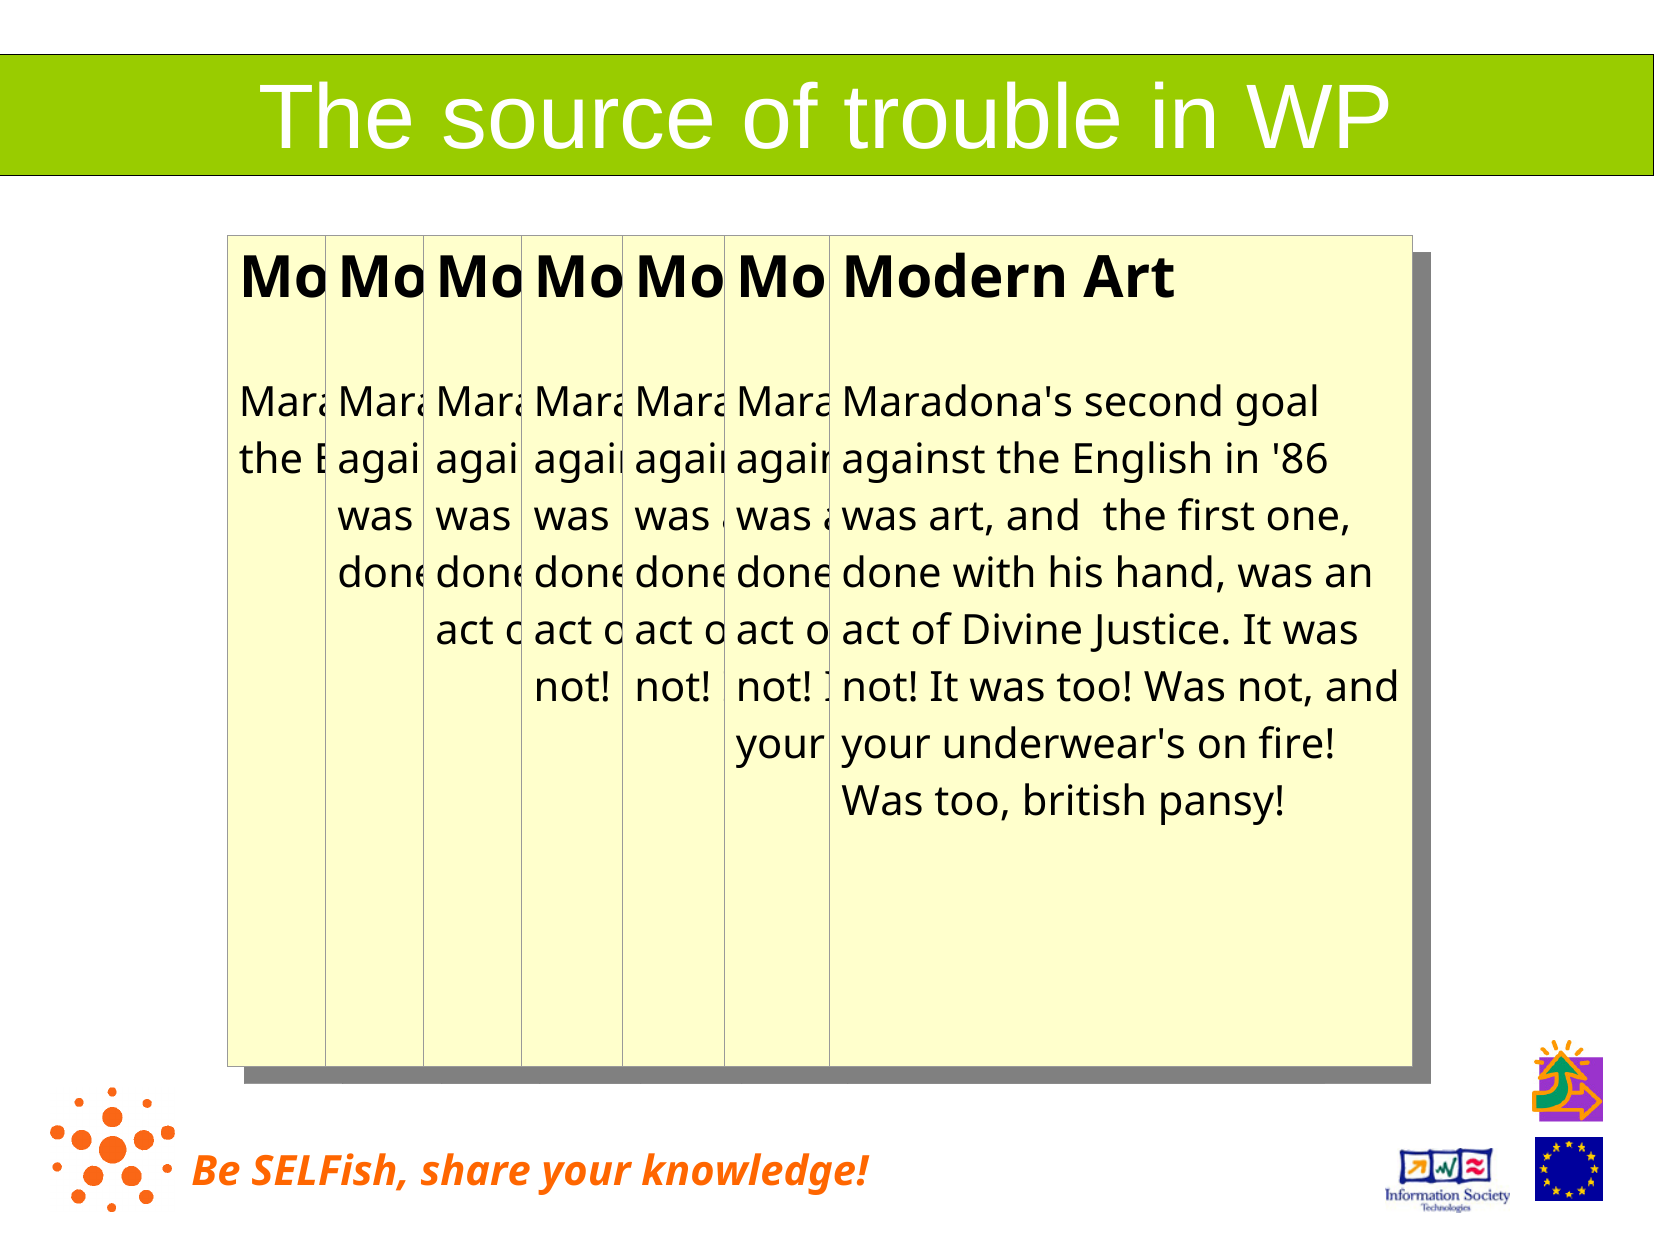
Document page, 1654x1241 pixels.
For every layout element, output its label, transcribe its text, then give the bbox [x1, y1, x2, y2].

picture [1532, 1040, 1603, 1201]
text_box Modern Art Maradona's second goal against the English in '86 was art, and the first one, done with his hand, was an act of Divine Justice. It was not! It was too! Was not, and your underwear's on fire! [724, 235, 829, 1067]
title The source of trouble in WP [82, 59, 1571, 174]
text_box Modern Art Maradona's second goal against the English in '86 was art, and the first one, done with his hand, was an act of Divine Justice. It was not! It was too! Was not, and your underwear's on fire! Was too, british pansy! [829, 235, 1413, 1067]
picture [1385, 1148, 1510, 1213]
text_box Modern Art Maradona's second goal against the English in '86 was art, and the first one, done with his hand, was an act of Divine Justice. It was not! [521, 235, 622, 1067]
text_box Modern Art Maradona's second goal against the English in '86 was art, and the first one, done with his hand, was an act of Divine Justice. [423, 235, 521, 1067]
picture [50, 1087, 175, 1212]
text_box Modern Art Maradona's second goal against the English in '86 was art, and the first one, done with his hand, was an act of Divine Justice. It was not! It was too! [622, 235, 724, 1067]
text_box Modern Art Maradona's goals against the English in '86 were art. [227, 235, 325, 1067]
text_box Modern Art Maradona's second goal against the English in '86 was art, but the first one was done with his hand. [325, 235, 423, 1067]
